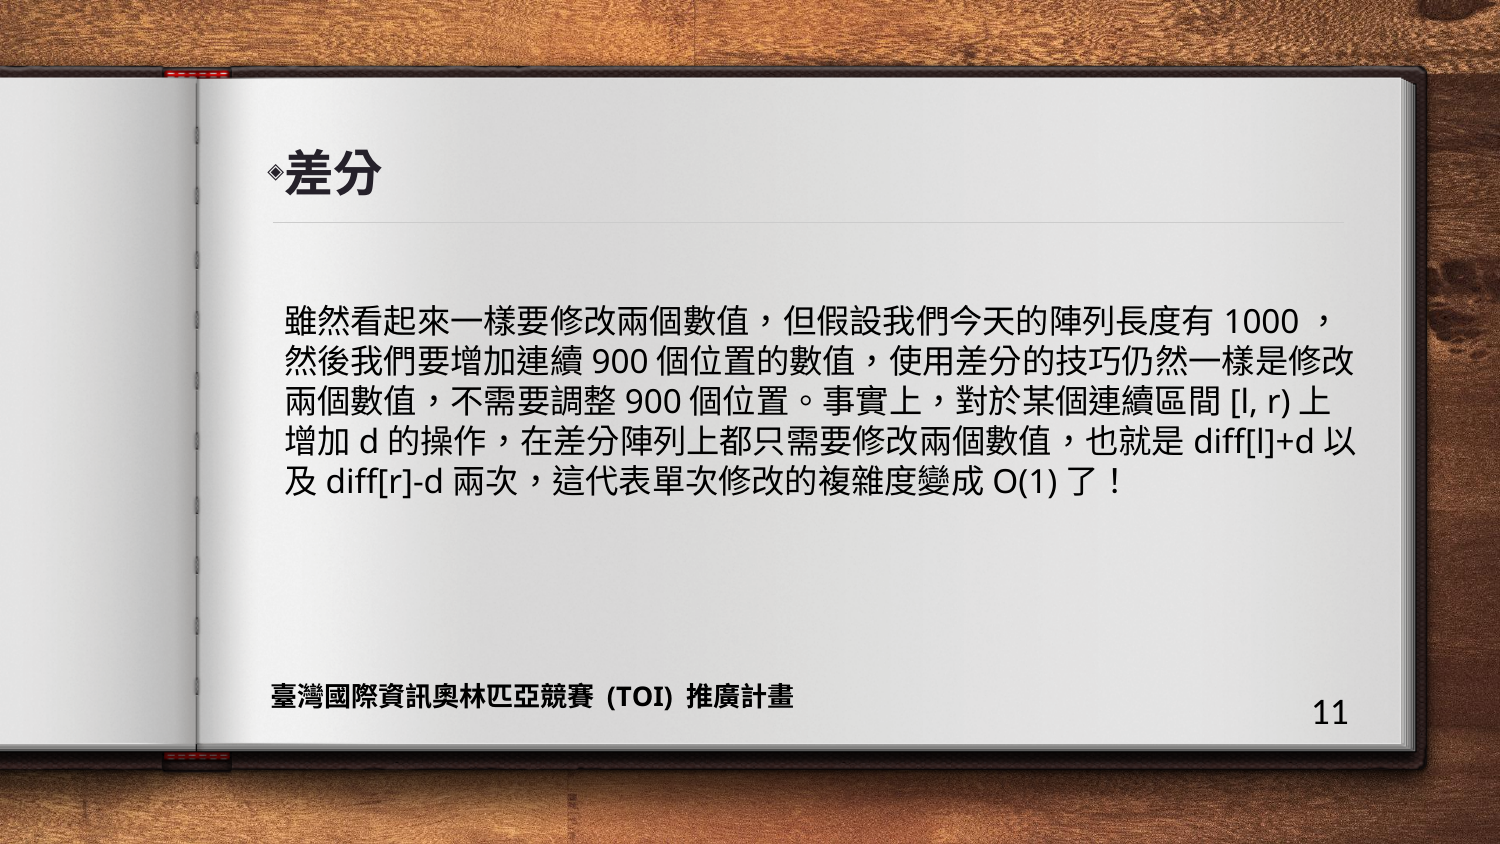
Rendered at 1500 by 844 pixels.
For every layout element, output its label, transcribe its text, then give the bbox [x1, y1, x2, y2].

text_box 雖然看起來一樣要修改兩個數值，但假設我們今天的陣列長度有1000，然後我們要增加連續900個位置的數值，使用差分的技巧仍然一樣是修改兩個數值，不需要調整900個位置。事實上，對於某個連續區間[l, r)上增加d的操作，在差分陣列上都只需要修改兩個數值，也就是diff[l]+d以及diff[r]-d兩次，這代表單次修改的複雜度變成O(1)了！ [269, 293, 1374, 511]
list 差分 [252, 126, 1194, 216]
text_box [1295, 672, 1386, 737]
